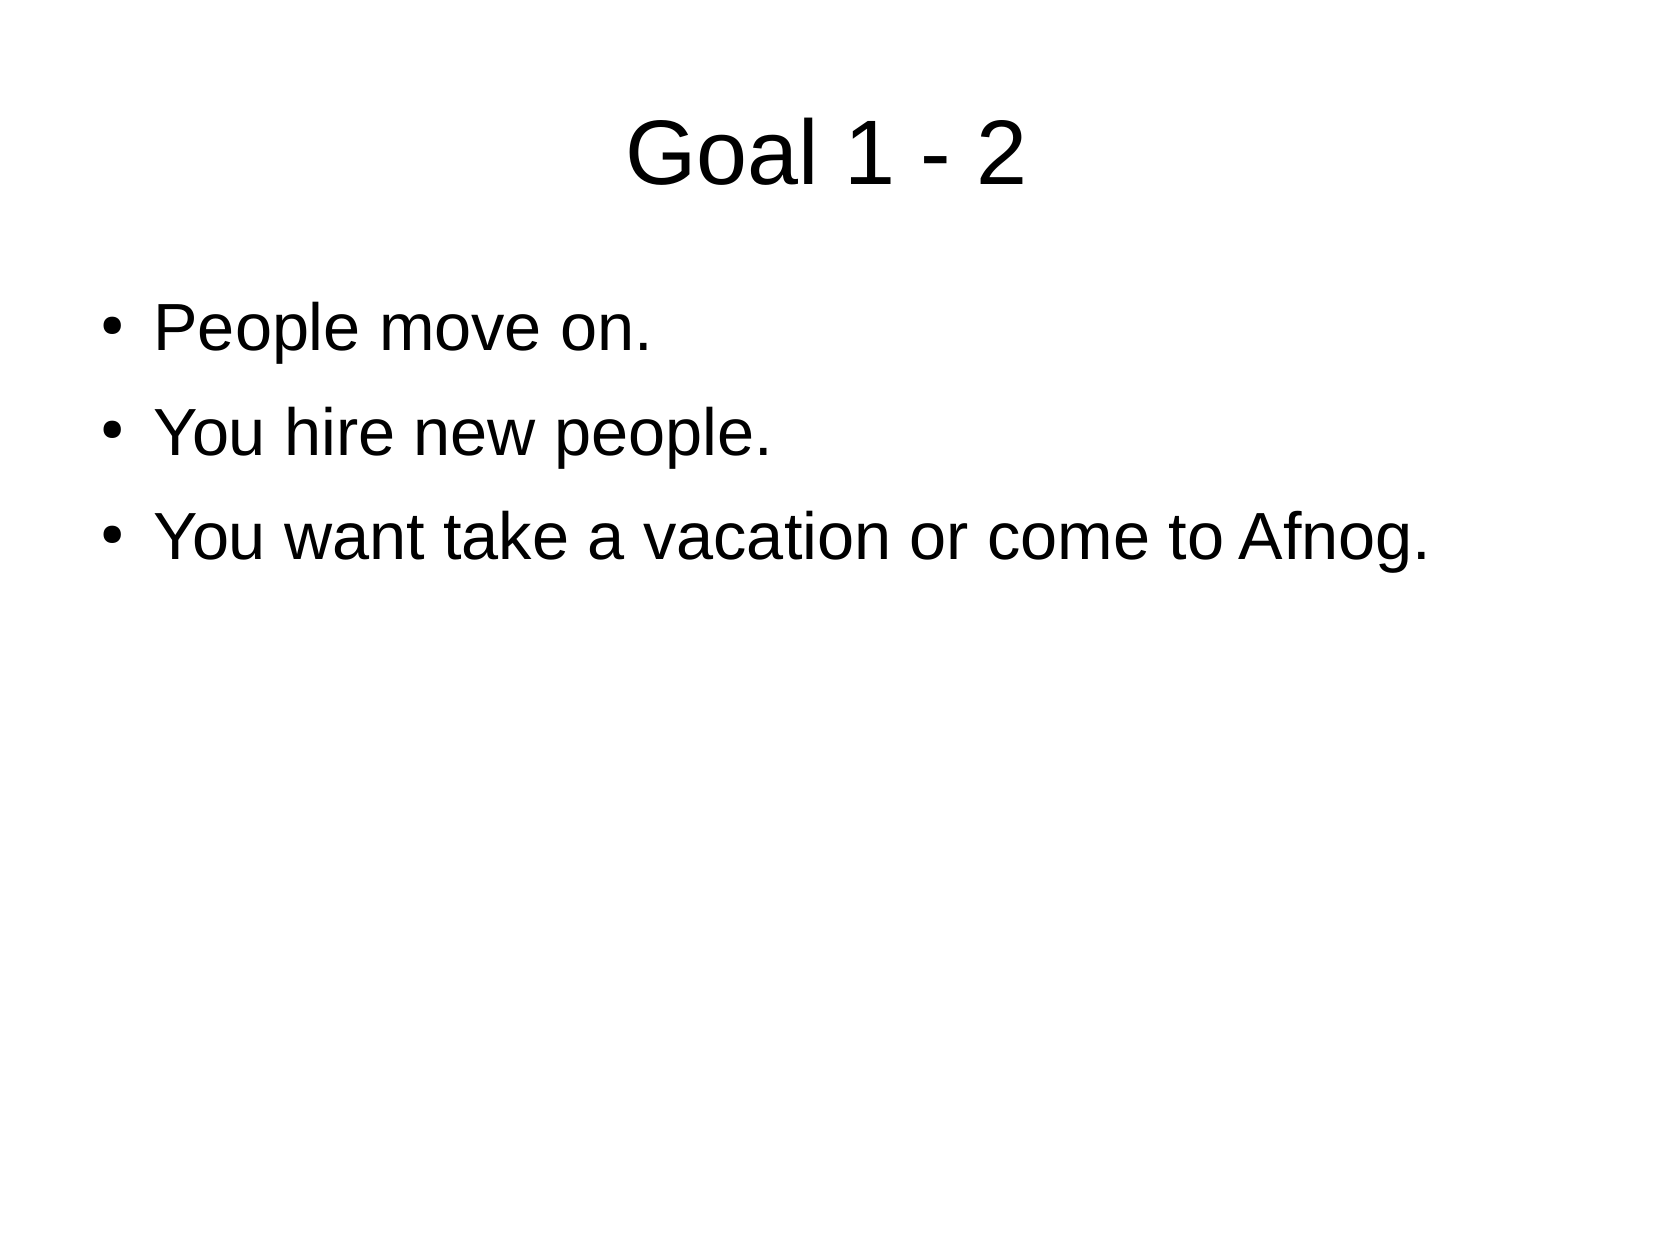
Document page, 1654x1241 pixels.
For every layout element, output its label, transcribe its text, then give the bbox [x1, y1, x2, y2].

title Goal 1 - 2 [82, 49, 1571, 257]
list People move on. You hire new people. You want take a vacation or come to Afnog. [82, 290, 1571, 1109]
